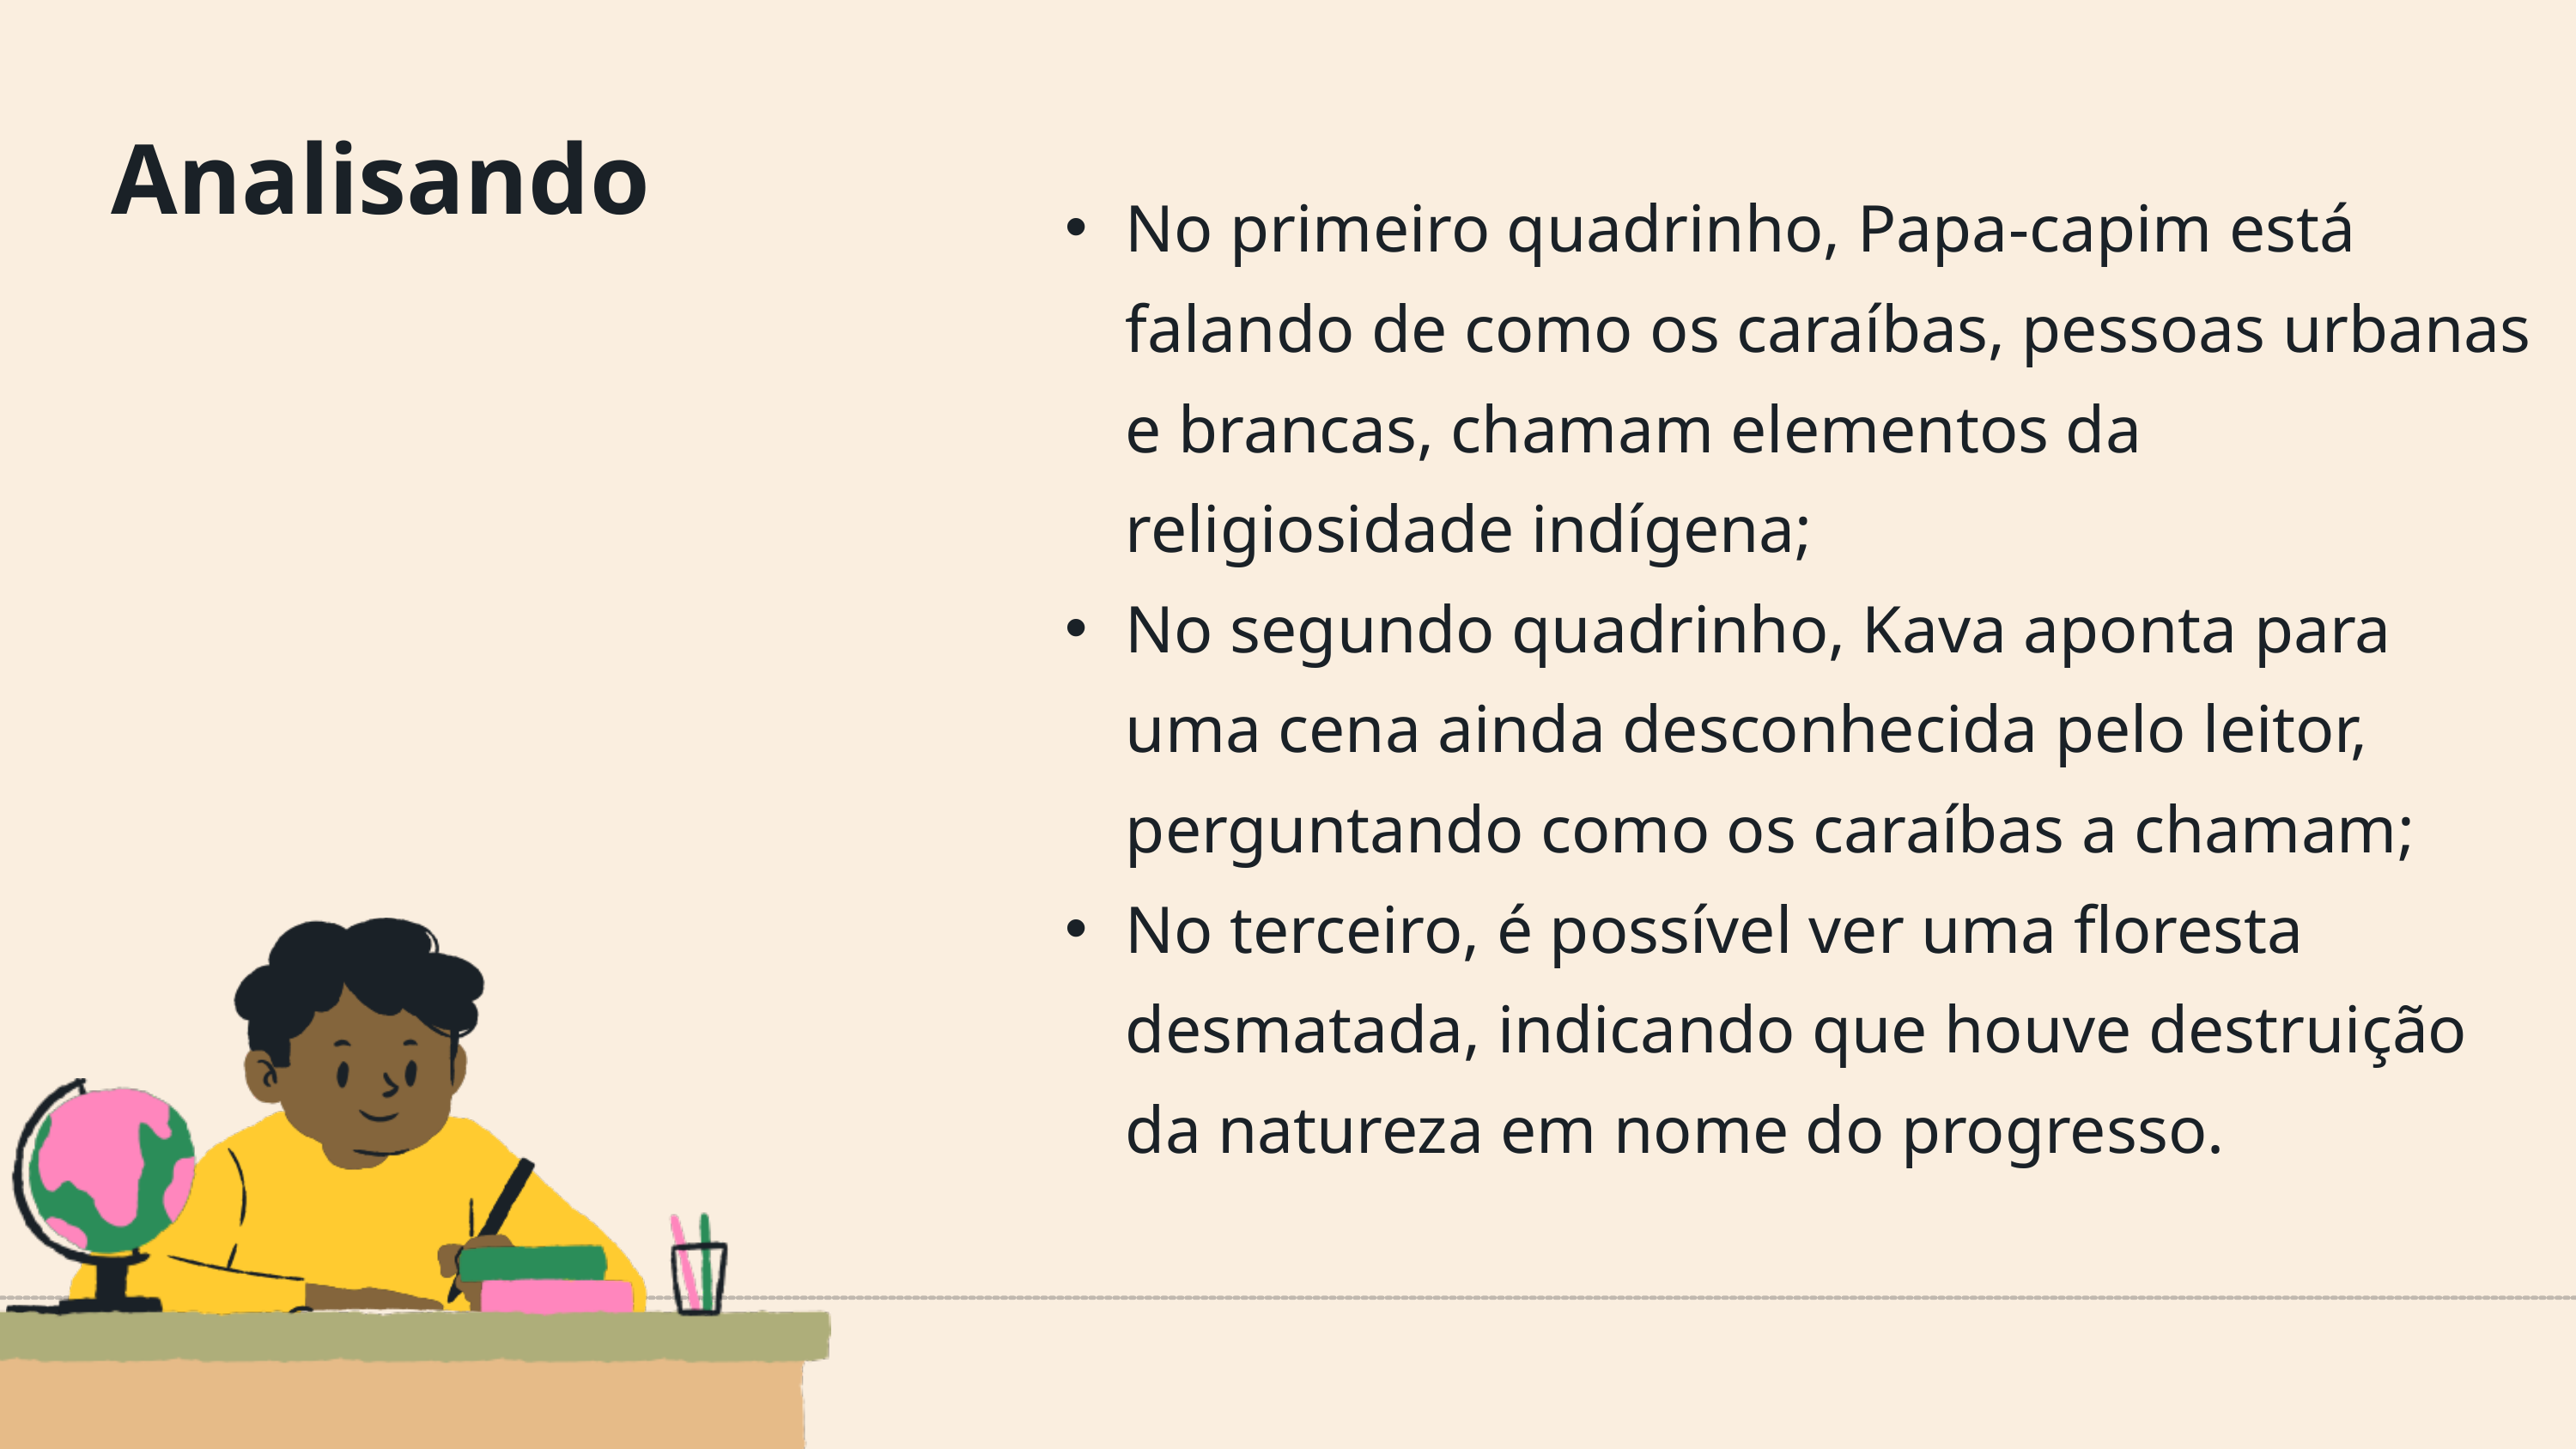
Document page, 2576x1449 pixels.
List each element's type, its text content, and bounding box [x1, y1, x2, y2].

text_box No primeiro quadrinho, Papa-capim está falando de como os caraíbas, pessoas urbanas e brancas, chamam elementos da religiosidade indígena; No segundo quadrinho, Kava aponta para uma cena ainda desconhecida pelo leitor, perguntando como os caraíbas a chamam; No terceiro, é possível ver uma floresta desmatada, indicando que houve destruição da natureza em nome do progresso. [1004, 165, 2545, 1397]
picture [0, 918, 831, 1449]
text_box Analisando [136, 156, 153, 185]
text_box Analisando [111, 40, 1255, 234]
